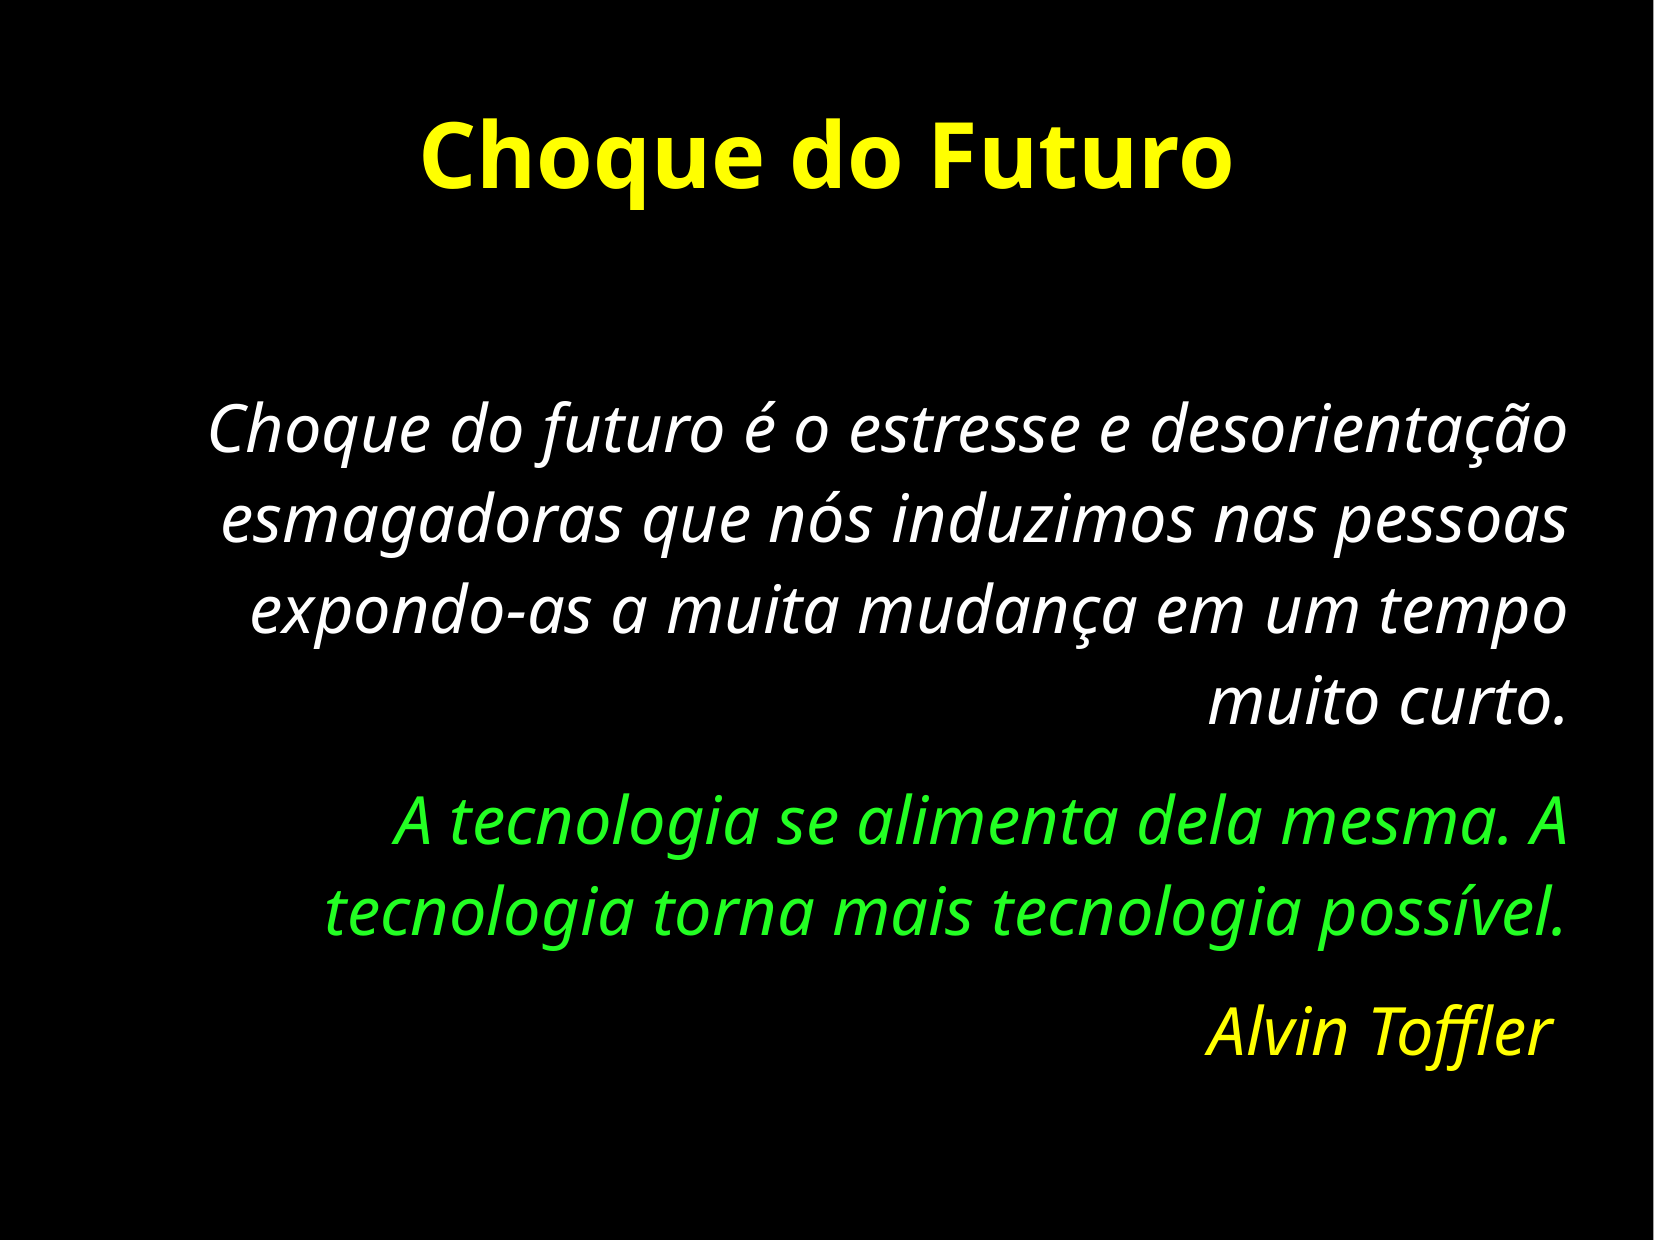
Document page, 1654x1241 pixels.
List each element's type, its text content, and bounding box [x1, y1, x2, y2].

list Choque do futuro é o estresse e desorientação esmagadoras que nós induzimos nas pessoas expondo-as a muita mudança em um tempo muito curto. A tecnologia se alimenta dela mesma. A tecnologia torna mais tecnologia possível. Alvin Toffler [82, 290, 1571, 1109]
title Choque do Futuro [82, 24, 1571, 282]
